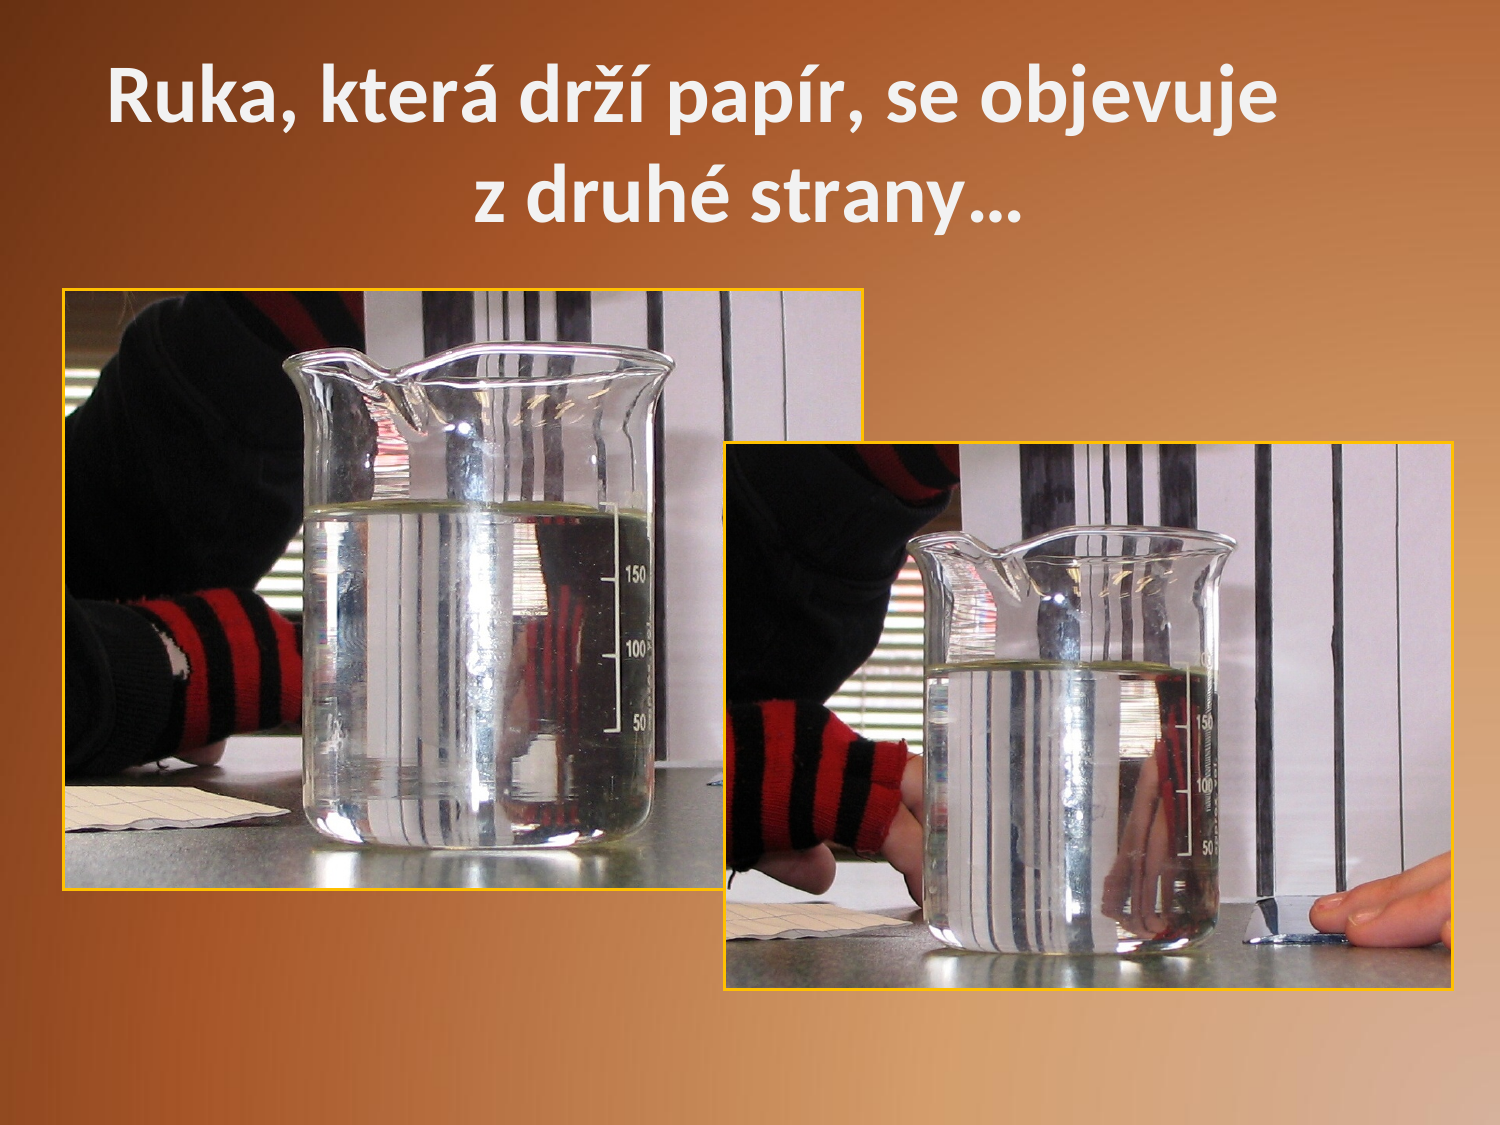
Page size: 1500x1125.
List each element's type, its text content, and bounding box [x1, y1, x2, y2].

title Ruka, která drží papír, se objevuje z druhé strany… [75, 31, 1426, 247]
picture [0, 0, 1500, 1125]
